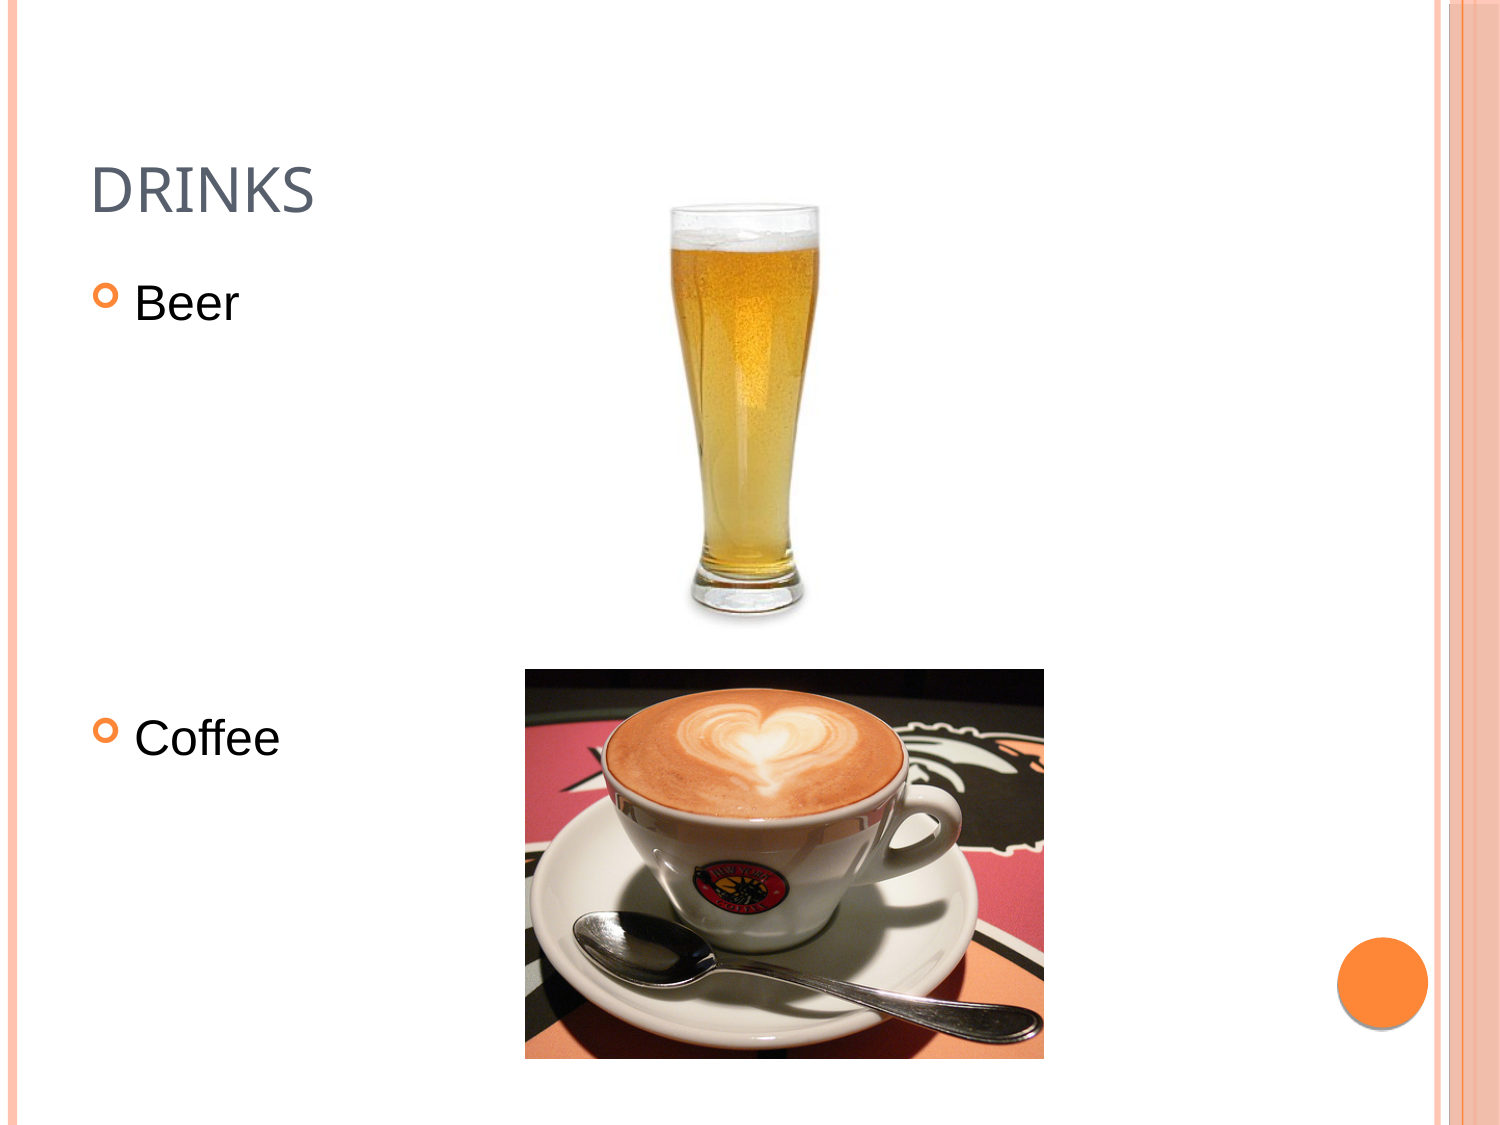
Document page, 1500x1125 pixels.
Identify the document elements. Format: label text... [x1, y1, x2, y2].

list Beer Coffee [75, 262, 1300, 1062]
picture [525, 669, 1044, 1059]
picture [419, 196, 1068, 633]
title DRINKS [75, 45, 1300, 233]
